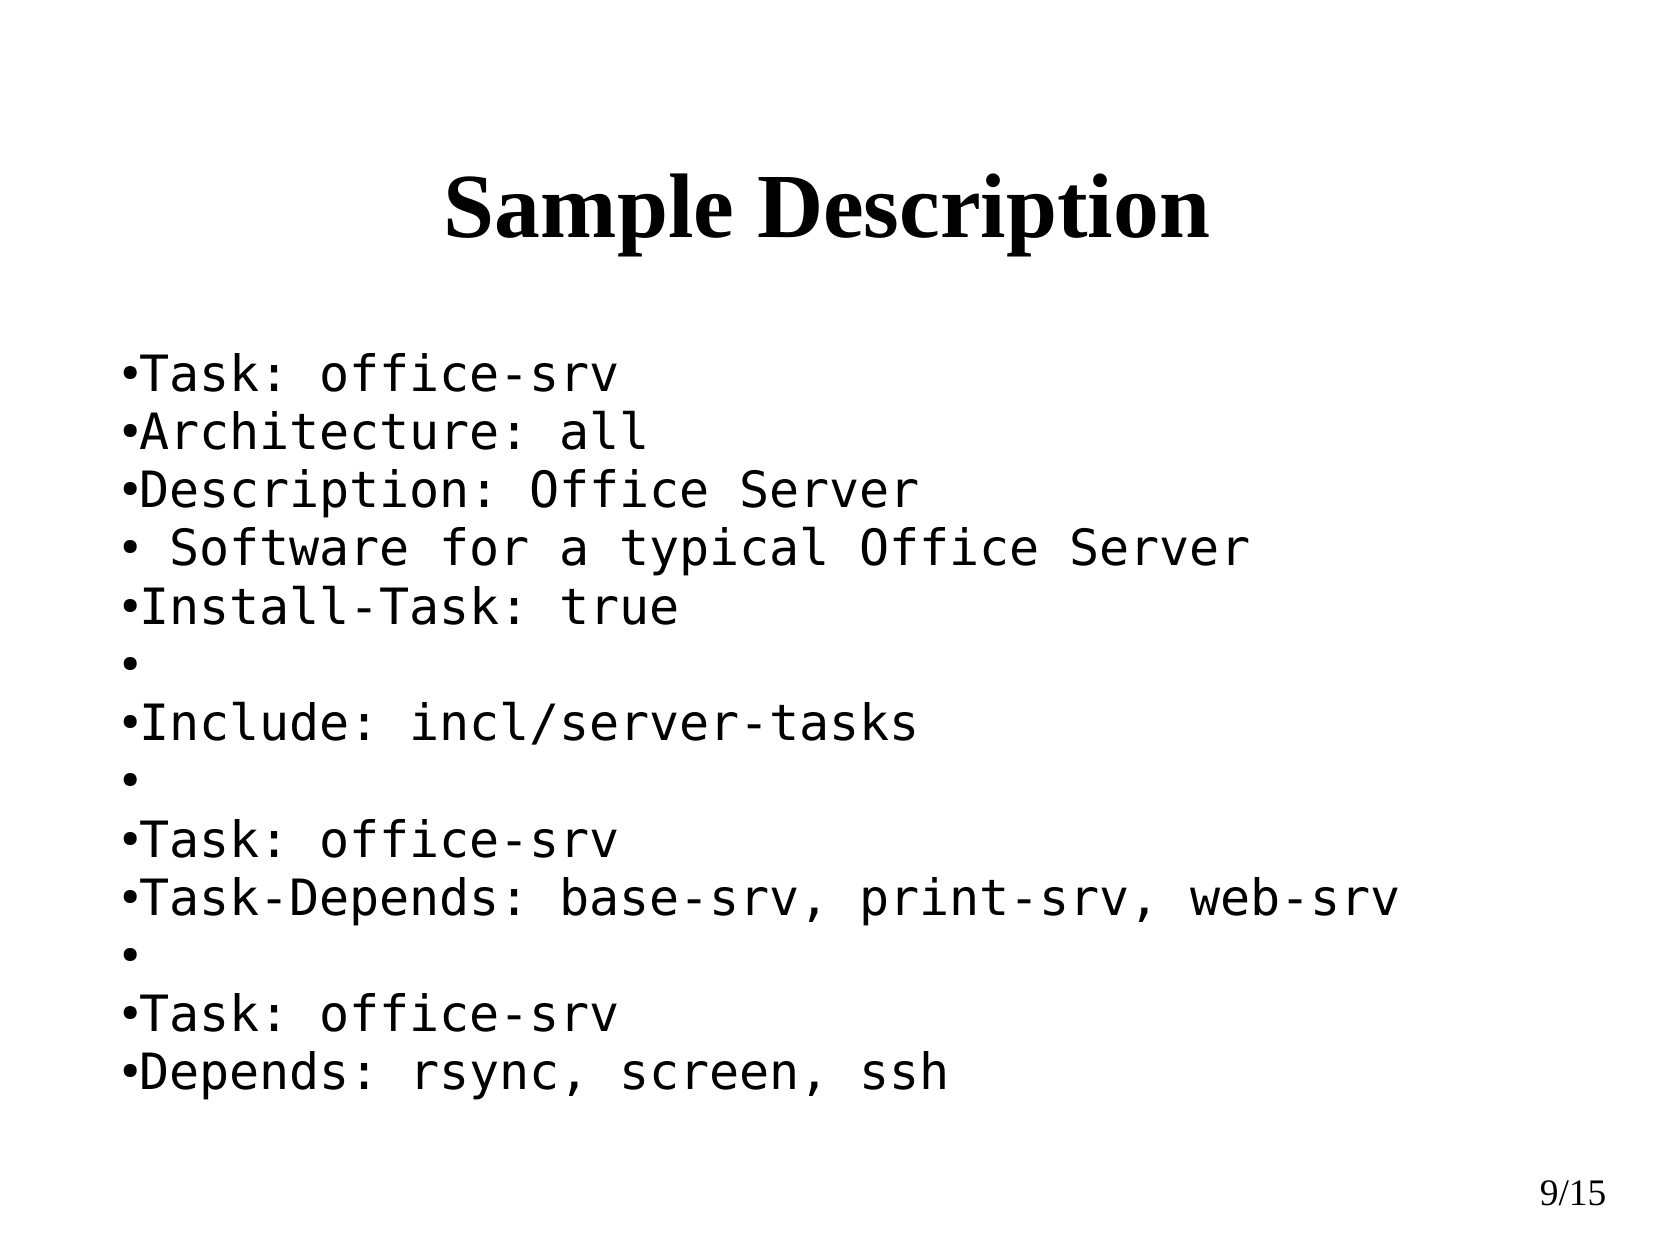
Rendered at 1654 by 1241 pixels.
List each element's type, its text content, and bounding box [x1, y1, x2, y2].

list Task: office-srv Architecture: all Description: Office Server Software for a typical Office Server Install-Task: true Include: incl/server-tasks Task: office-srv Task-Depends: base-srv, print-srv, web-srv Task: office-srv Depends: rsync, screen, ssh [121, 344, 1534, 1127]
title Sample Description [121, 102, 1534, 311]
